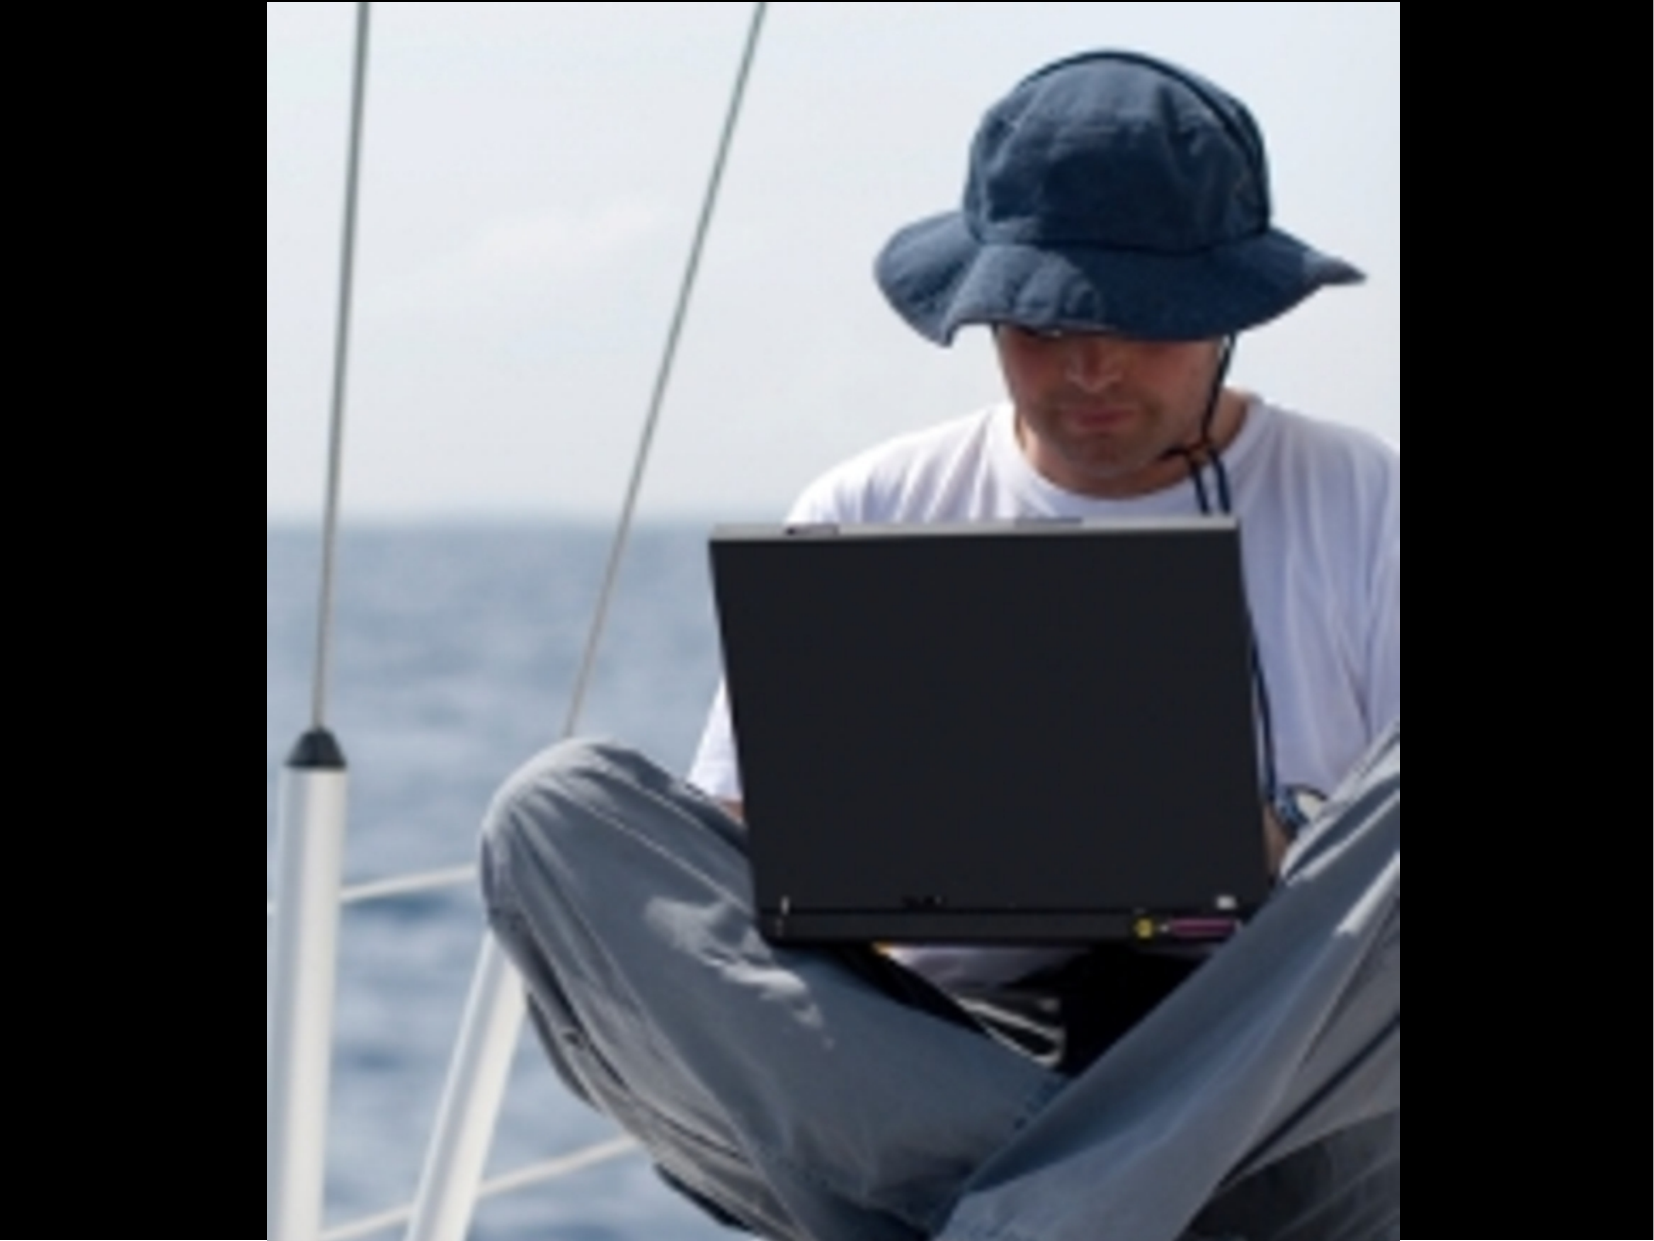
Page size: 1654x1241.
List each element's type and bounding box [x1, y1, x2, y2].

picture [267, 2, 1400, 1241]
